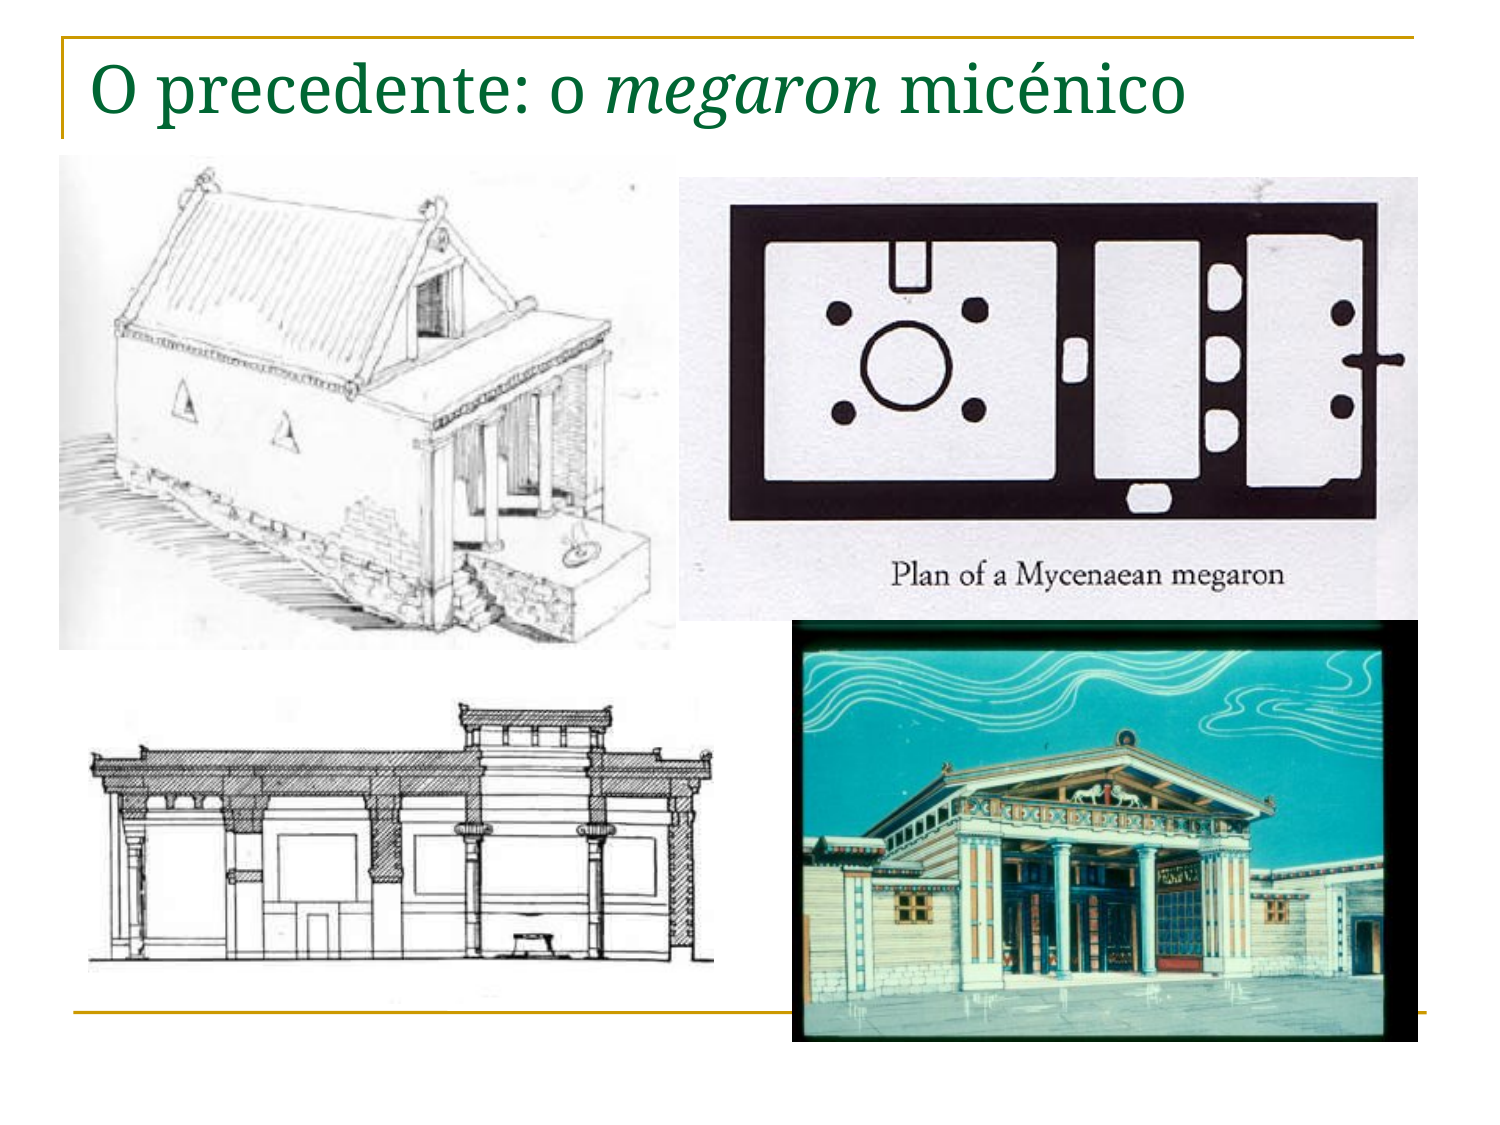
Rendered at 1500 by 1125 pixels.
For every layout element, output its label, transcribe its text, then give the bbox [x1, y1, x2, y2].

title O precedente: o megaron micénico [75, 45, 1425, 287]
picture [59, 155, 676, 650]
picture [679, 177, 1418, 1042]
picture [88, 660, 714, 1004]
